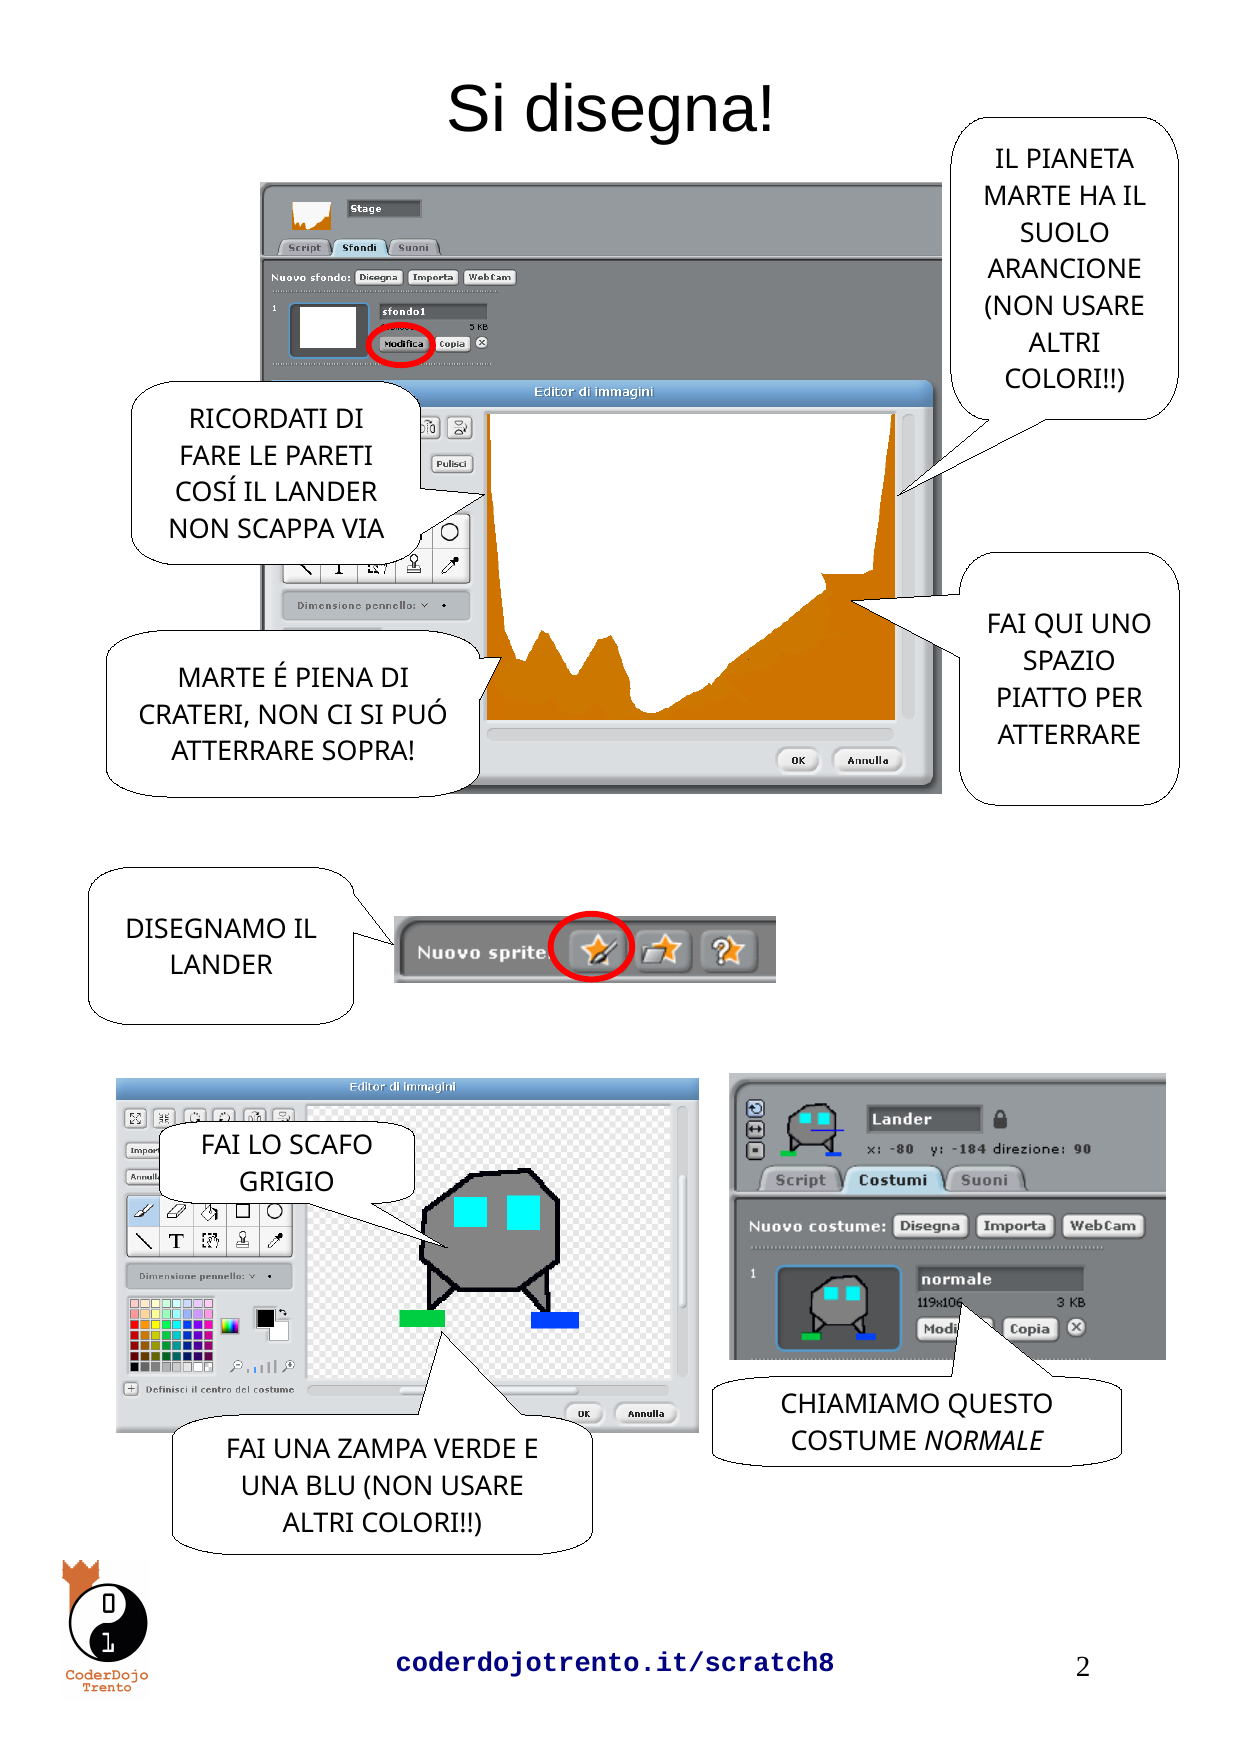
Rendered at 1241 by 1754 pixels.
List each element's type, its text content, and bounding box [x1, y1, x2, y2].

picture [554, 917, 629, 976]
picture [62, 1560, 149, 1701]
picture [260, 184, 942, 794]
text_box RICORDATI DI FARE LE PARETI COSÍ IL LANDER NON SCAPPA VIA [131, 381, 485, 565]
text_box IL PIANETA MARTE HA IL SUOLO ARANCIONE (NON USARE ALTRI COLORI!!) [897, 184, 1179, 496]
text_box MARTE É PIENA DI CRATERI, NON CI SI PUÓ ATTERRARE SOPRA! [106, 630, 502, 798]
text_box FAI UNA ZAMPA VERDE E UNA BLU (NON USARE ALTRI COLORI!!) [172, 1331, 593, 1555]
text_box FAI QUI UNO SPAZIO PIATTO PER ATTERRARE [851, 552, 1180, 806]
text_box [300, 307, 356, 348]
picture [116, 1078, 699, 1433]
text_box FAI LO SCAFO GRIGIO [159, 1121, 448, 1248]
text_box DISEGNAMO IL LANDER [88, 867, 394, 1025]
text_box <number> [1061, 1643, 1214, 1696]
picture [729, 1073, 1166, 1360]
picture [394, 916, 585, 983]
text_box CHIAMIAMO QUESTO COSTUME NORMALE [712, 1302, 1122, 1467]
title Si disegna! [44, 34, 1179, 184]
text_box coderdojotrento.it/scratch8 [380, 1641, 1006, 1704]
picture [598, 916, 776, 983]
